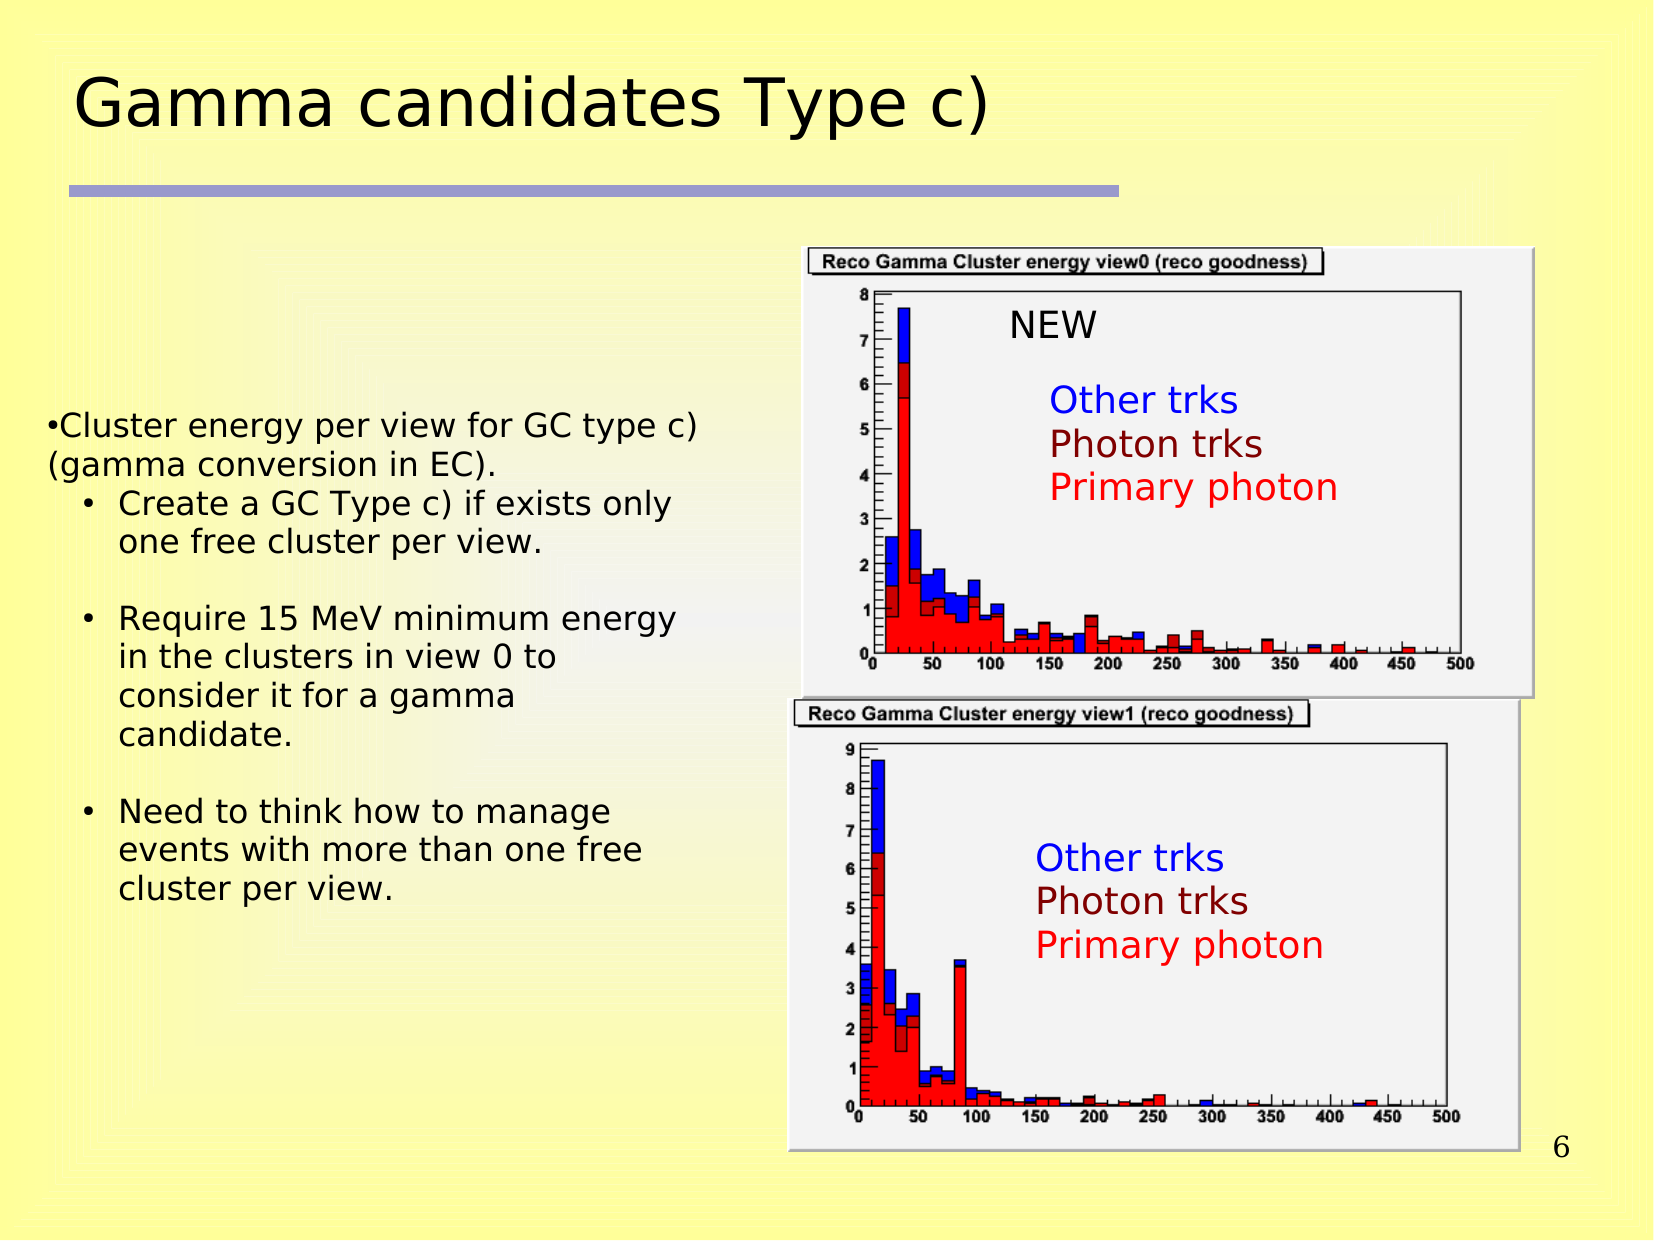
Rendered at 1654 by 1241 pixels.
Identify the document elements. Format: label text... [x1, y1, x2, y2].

text_box Cluster energy per view for GC type c) (gamma conversion in EC). Create a GC Type c) if exists only one free cluster per view. Require 15 MeV minimum energy in the clusters in view 0 to consider it for a gamma candidate. Need to think how to manage events with more than one free cluster per view. [32, 399, 715, 916]
picture [787, 246, 1535, 1152]
title Gamma candidates Type c) [73, 0, 1562, 208]
text_box NEW [994, 296, 1157, 356]
text_box Other trks Photon trks Primary photon [1020, 829, 1344, 975]
text_box Other trks Photon trks Primary photon [1034, 371, 1359, 517]
